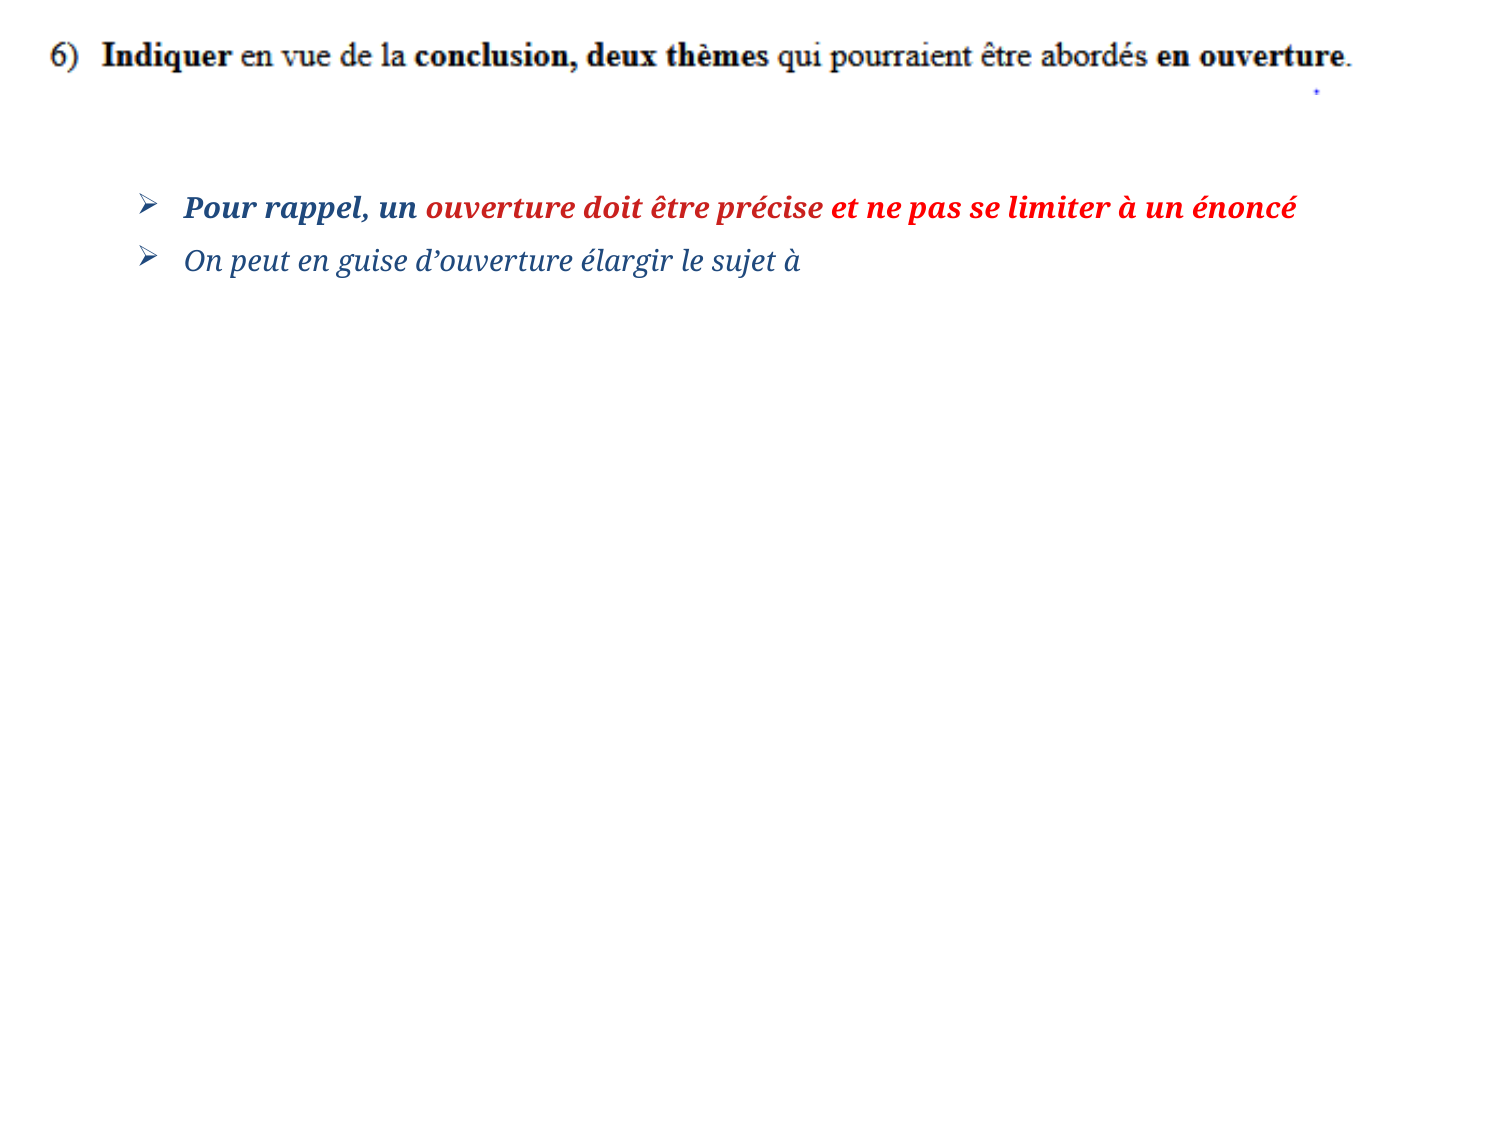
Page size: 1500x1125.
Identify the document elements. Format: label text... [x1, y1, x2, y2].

text_box Pour rappel, un ouverture doit être précise et ne pas se limiter à un énoncé On peut en guise d’ouverture élargir le sujet à [47, 129, 1371, 510]
picture [23, 23, 1374, 95]
